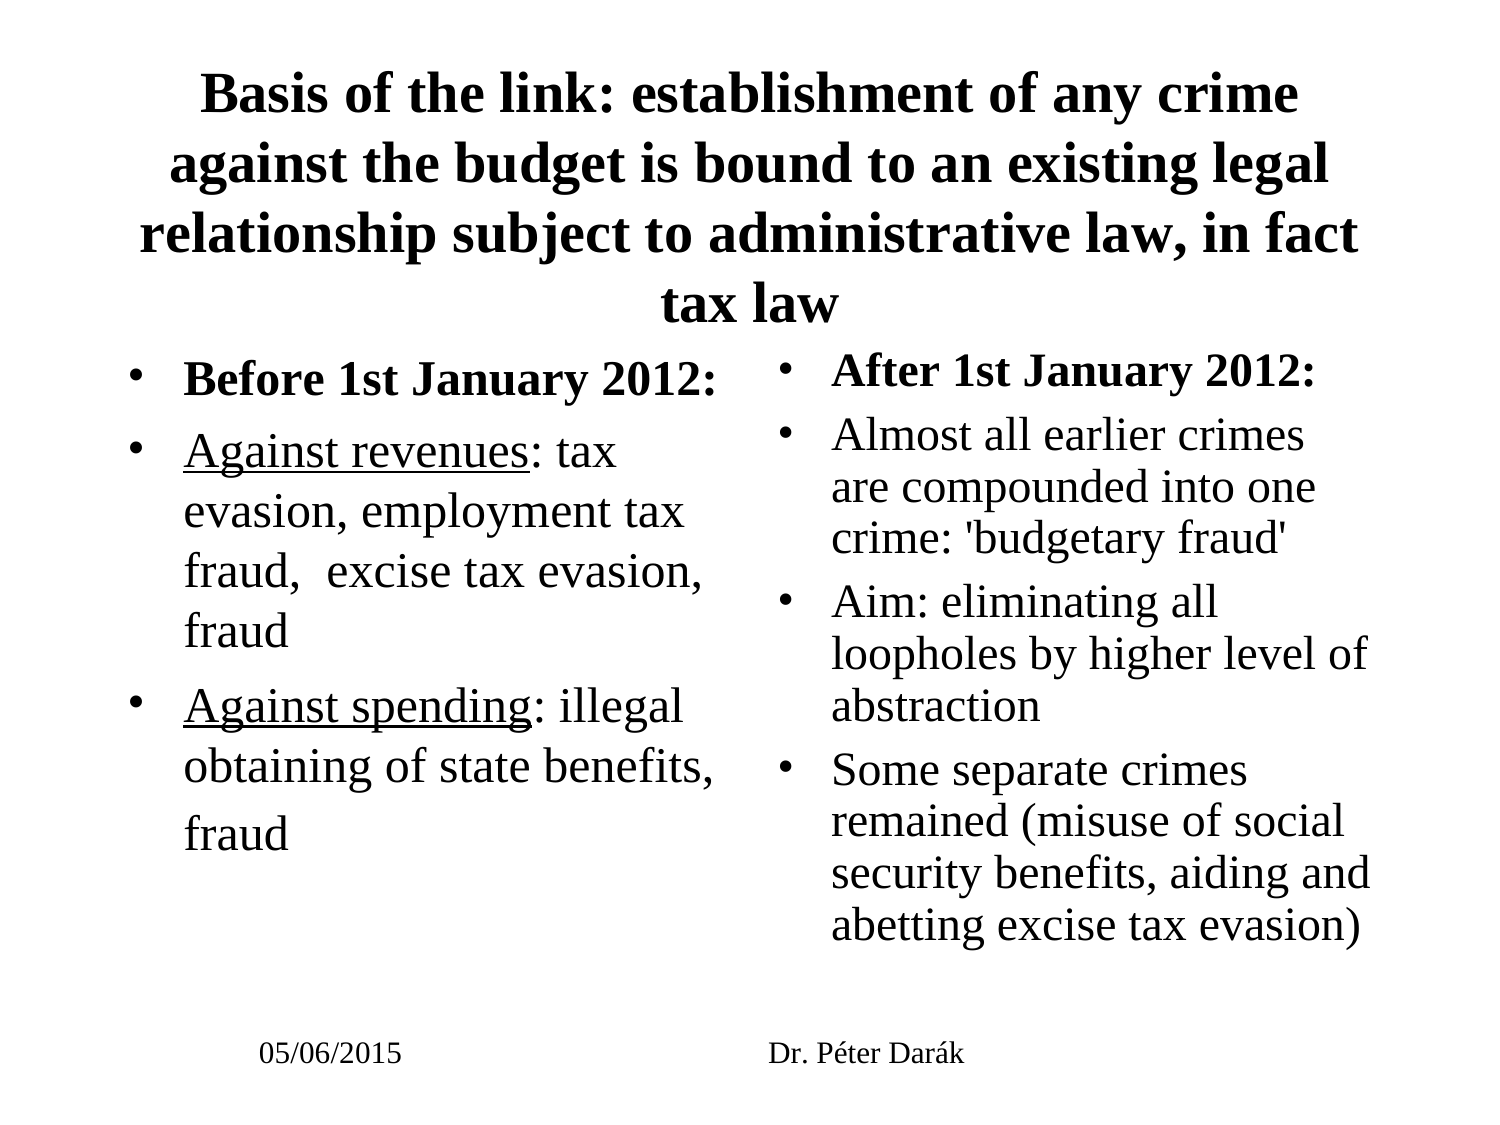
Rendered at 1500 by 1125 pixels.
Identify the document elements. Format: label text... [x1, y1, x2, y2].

title Basis of the link: establishment of any crime against the budget is bound to an existing legal relationship subject to administrative law, in fact tax law [112, 99, 1388, 288]
list Before 1st January 2012: Against revenues: tax evasion, employment tax fraud, excise tax evasion, fraud Against spending: illegal obtaining of state benefits, fraud [112, 337, 738, 1013]
list After 1st January 2012: Almost all earlier crimes are compounded into one crime: 'budgetary fraud' Aim: eliminating all loopholes by higher level of abstraction Some separate crimes remained (misuse of social security benefits, aiding and abetting excise tax evasion) [762, 337, 1388, 1013]
